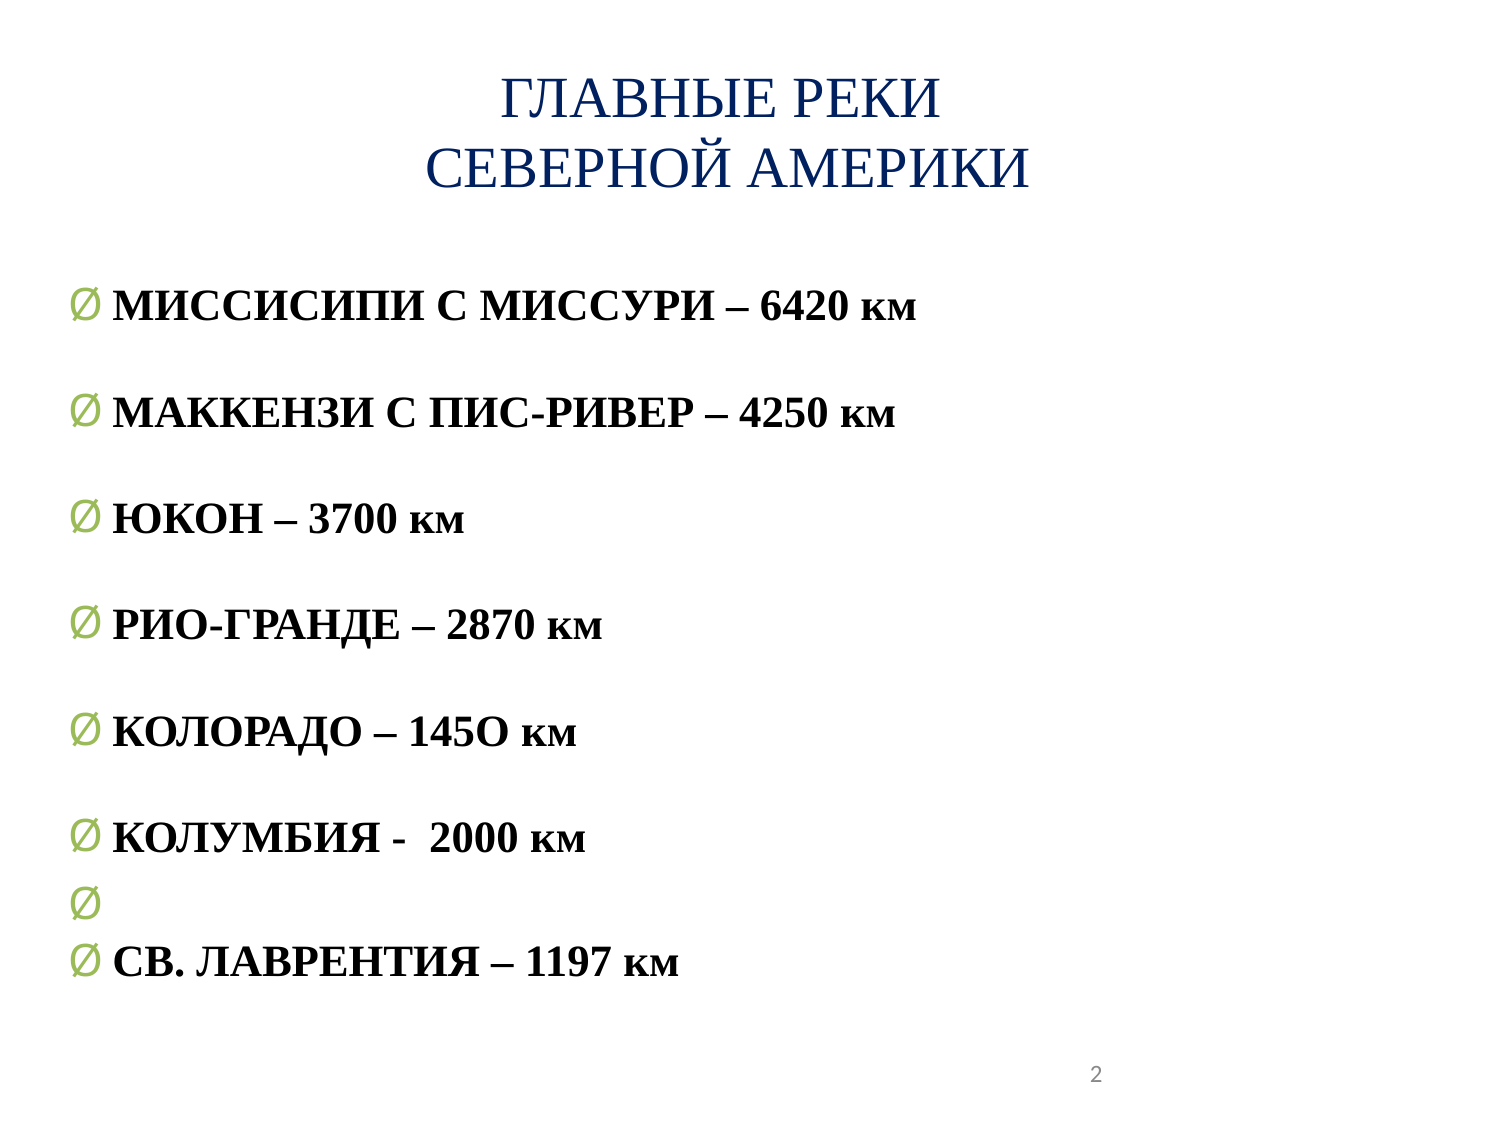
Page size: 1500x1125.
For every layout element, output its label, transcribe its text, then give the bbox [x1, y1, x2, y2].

title ГЛАВНЫЕ РЕКИ СЕВЕРНОЙ АМЕРИКИ [53, 35, 1404, 223]
text_box [1074, 1042, 1426, 1103]
list МИССИСИПИ С МИССУРИ – 6420 км МАККЕНЗИ С ПИС-РИВЕР – 4250 км ЮКОН – 3700 км РИО-ГРАНДЕ – 2870 км КОЛОРАДО – 145О км КОЛУМБИЯ - 2000 км СВ. ЛАВРЕНТИЯ – 1197 км [53, 278, 1404, 999]
